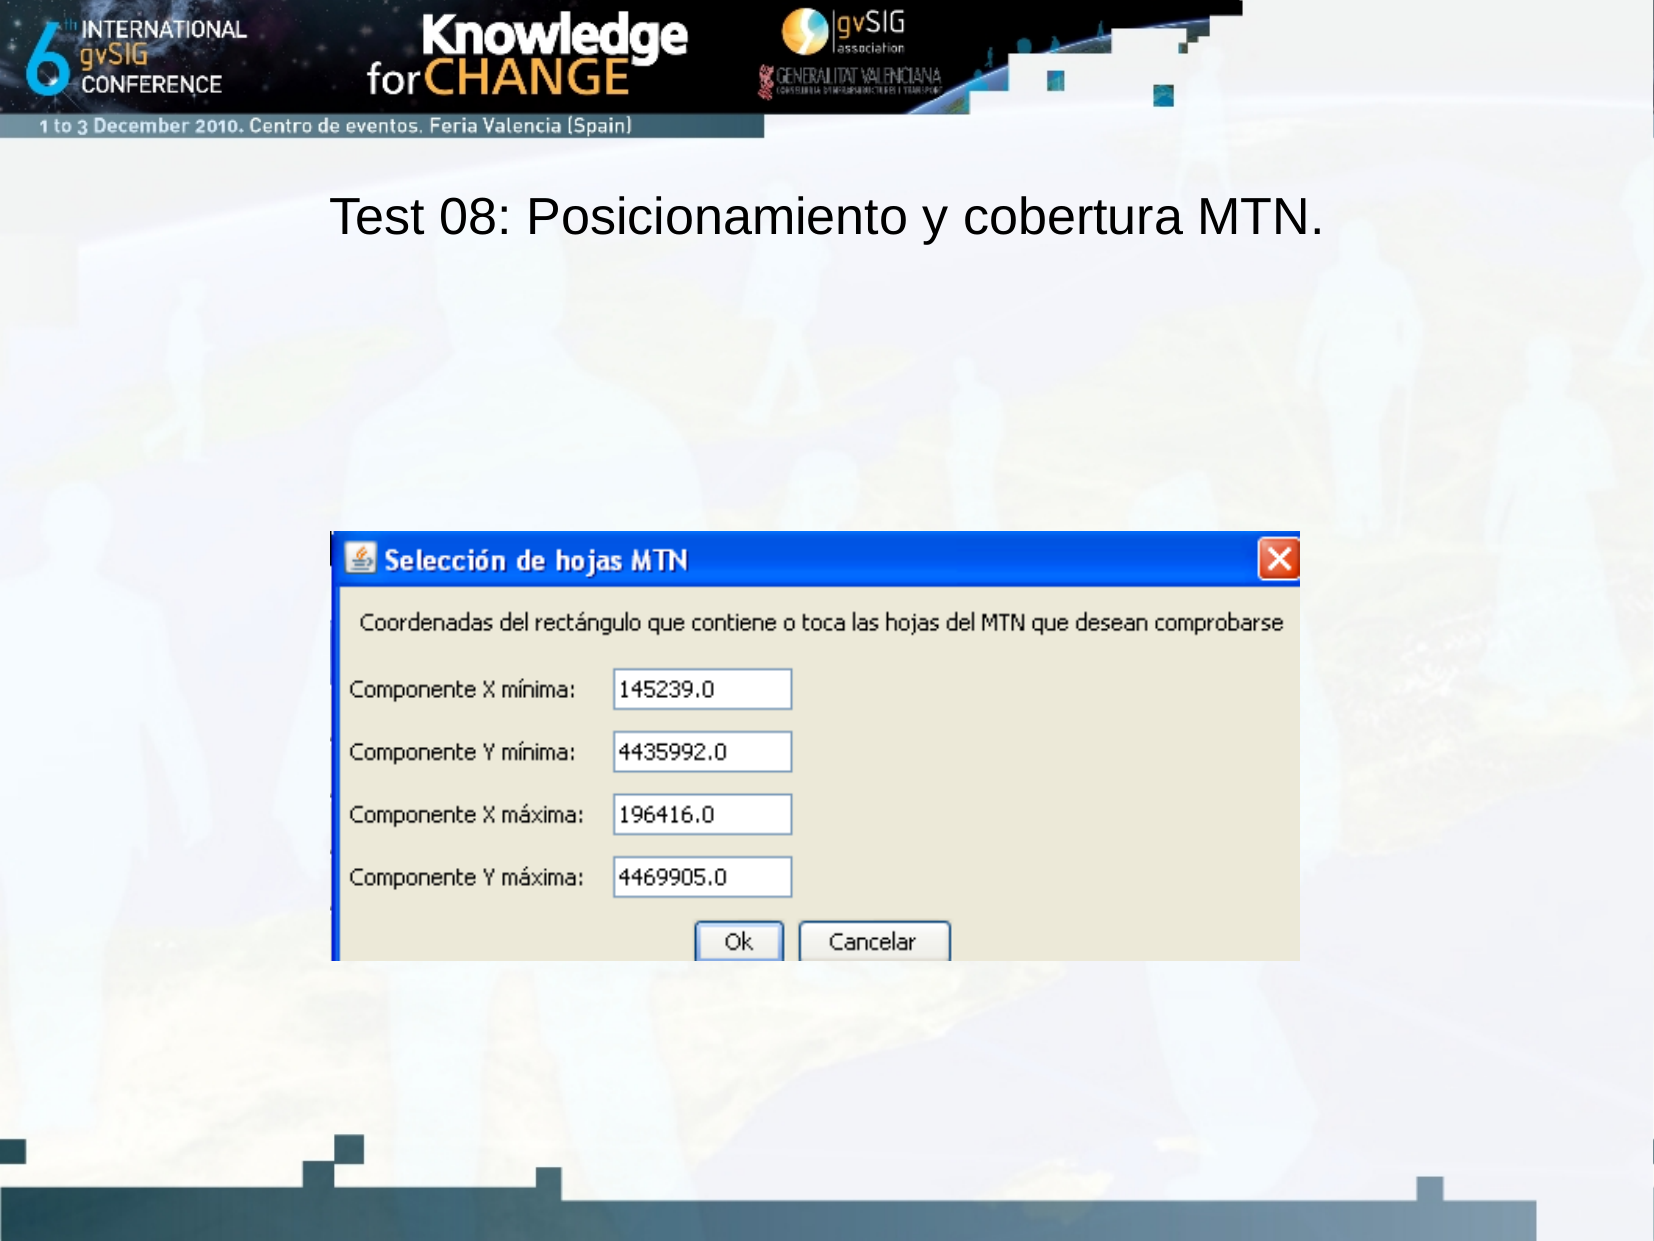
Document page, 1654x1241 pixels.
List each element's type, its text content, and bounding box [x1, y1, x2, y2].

chart [82, 290, 1571, 1109]
title Test 08: Posicionamiento y cobertura MTN. [83, 177, 1572, 257]
picture [0, 0, 1654, 1241]
